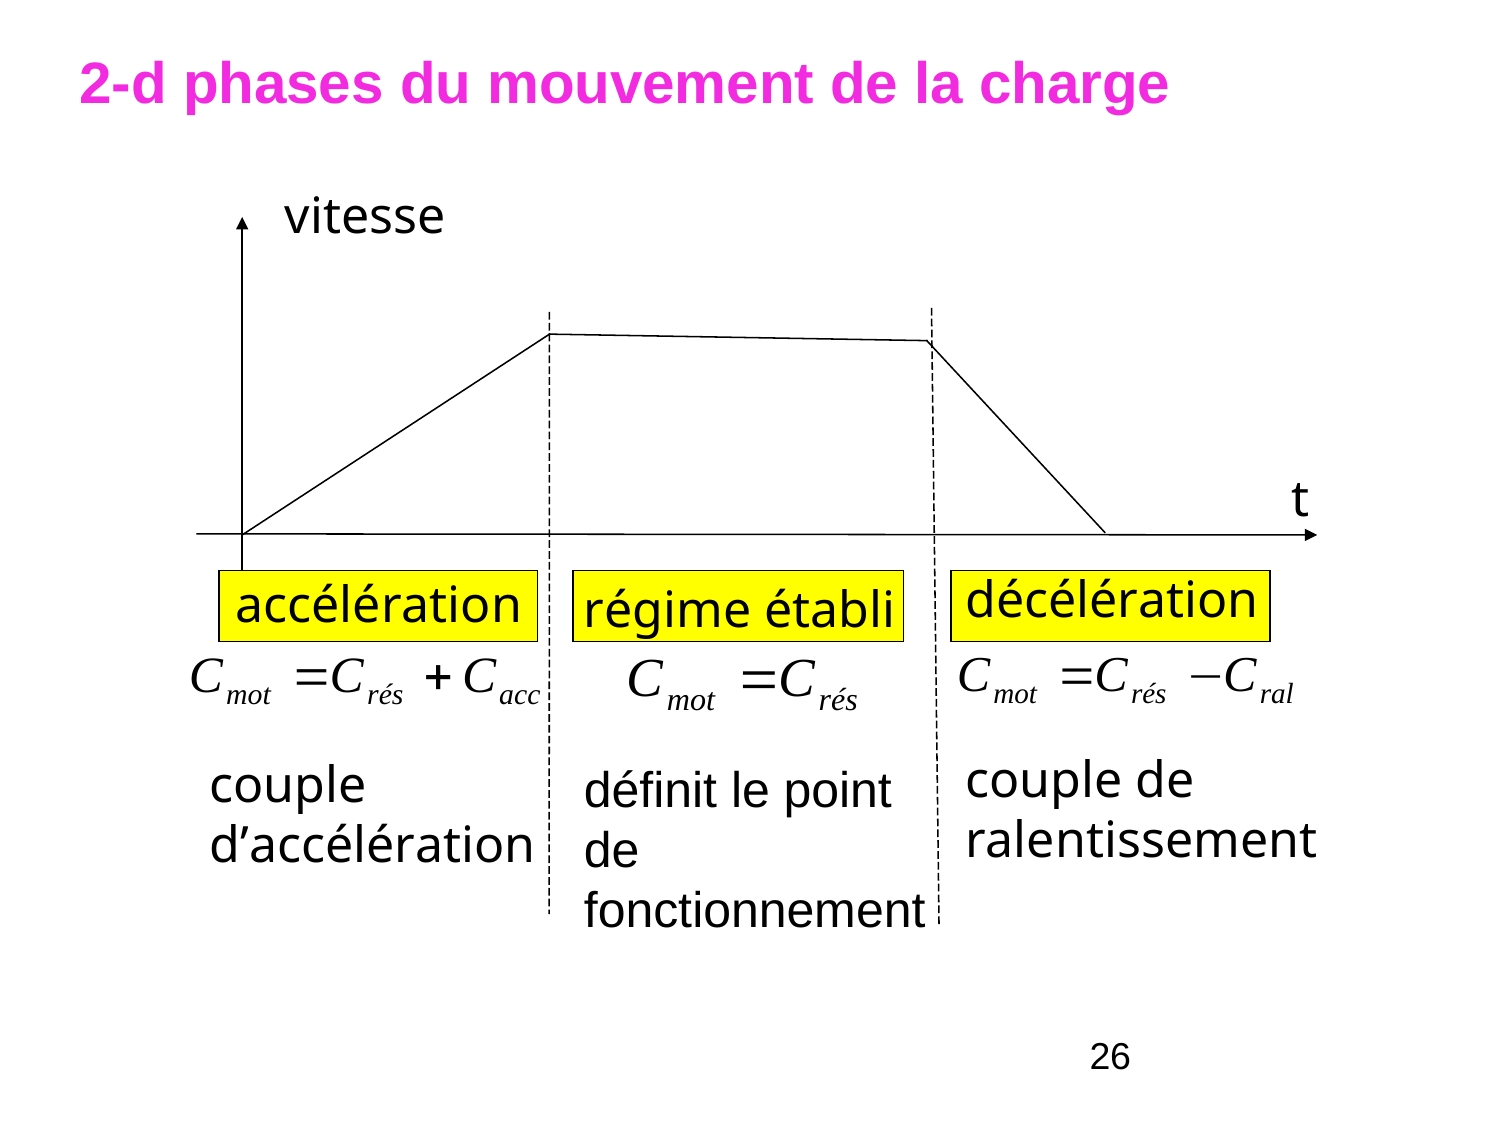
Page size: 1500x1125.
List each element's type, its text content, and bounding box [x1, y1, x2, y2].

chart [951, 641, 1306, 717]
text_box 2-d phases du mouvement de la charge [64, 37, 1258, 123]
text_box vitesse [270, 175, 503, 300]
text_box accélération couple d’accélération [195, 565, 562, 689]
text_box décélération couple de ralentissement [950, 560, 1448, 684]
chart [183, 641, 550, 718]
text_box t [1276, 458, 1377, 560]
text_box régime établi définit le point de fonctionnement [569, 570, 963, 925]
chart [620, 641, 869, 724]
